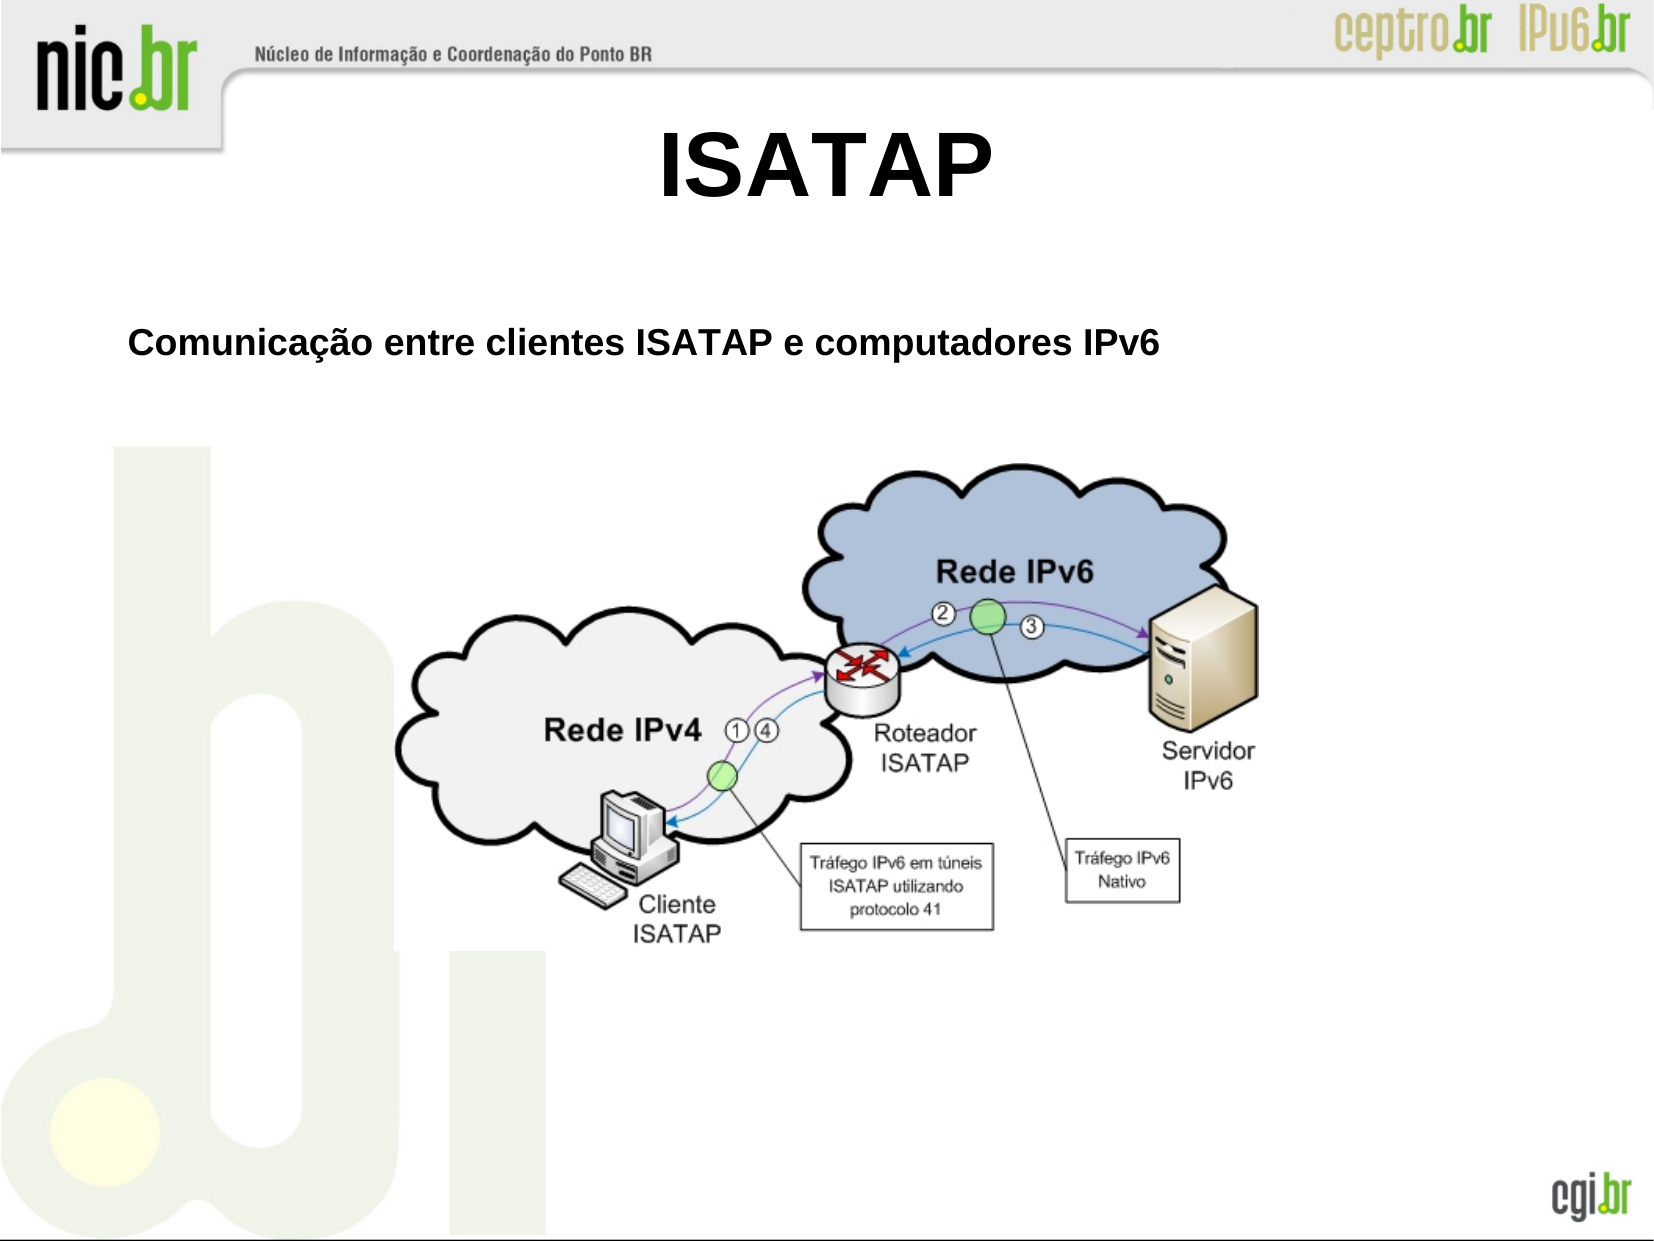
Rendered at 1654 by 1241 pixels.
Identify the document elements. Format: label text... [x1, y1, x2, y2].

text_box ISATAP [73, 97, 1580, 215]
text_box Comunicação entre clientes ISATAP e computadores IPv6 [112, 314, 1541, 390]
picture [0, 0, 1654, 1241]
